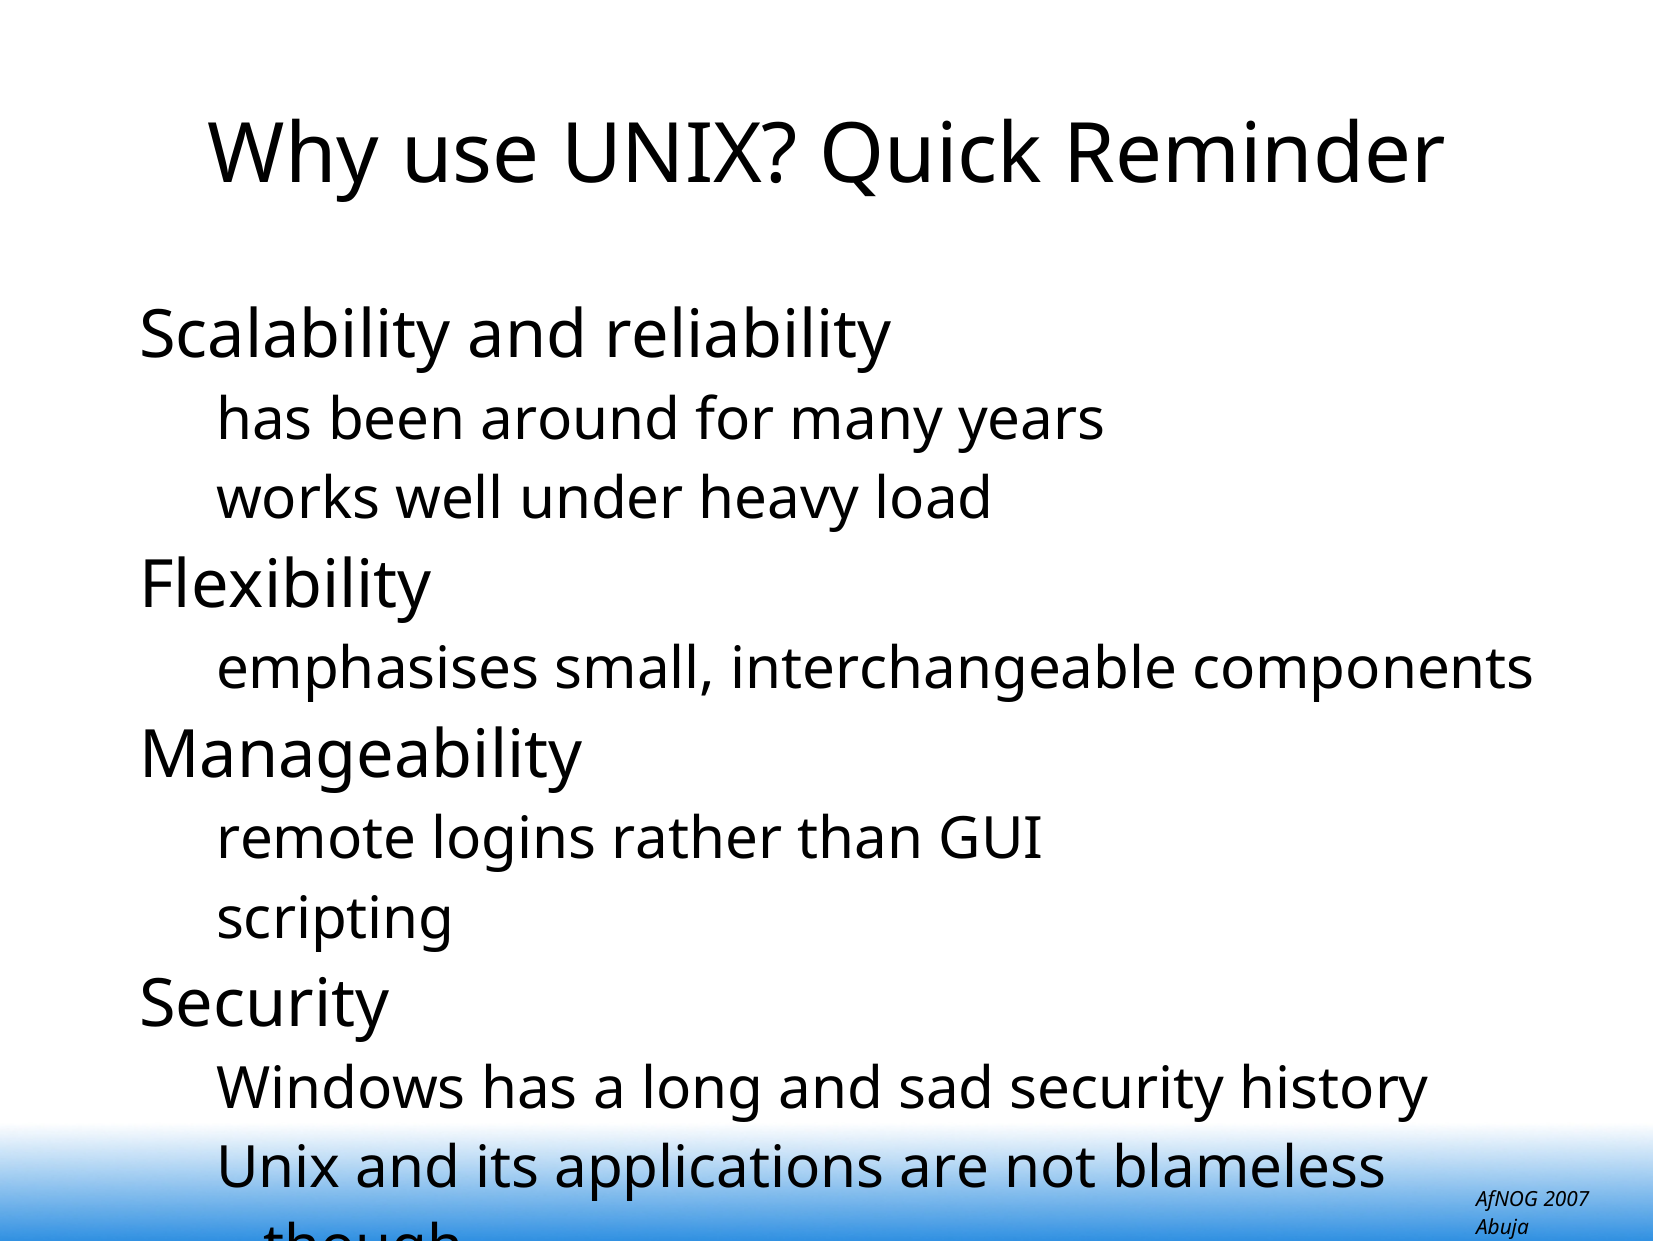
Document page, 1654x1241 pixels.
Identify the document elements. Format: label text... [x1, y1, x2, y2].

list Scalability and reliability has been around for many years works well under heavy load Flexibility emphasises small, interchangeable components Manageability remote logins rather than GUI scripting Security Windows has a long and sad security history Unix and its applications are not blameless though [121, 286, 1561, 1127]
title Why use UNIX? Quick Reminder [121, 46, 1534, 254]
picture [0, 1122, 1653, 1241]
